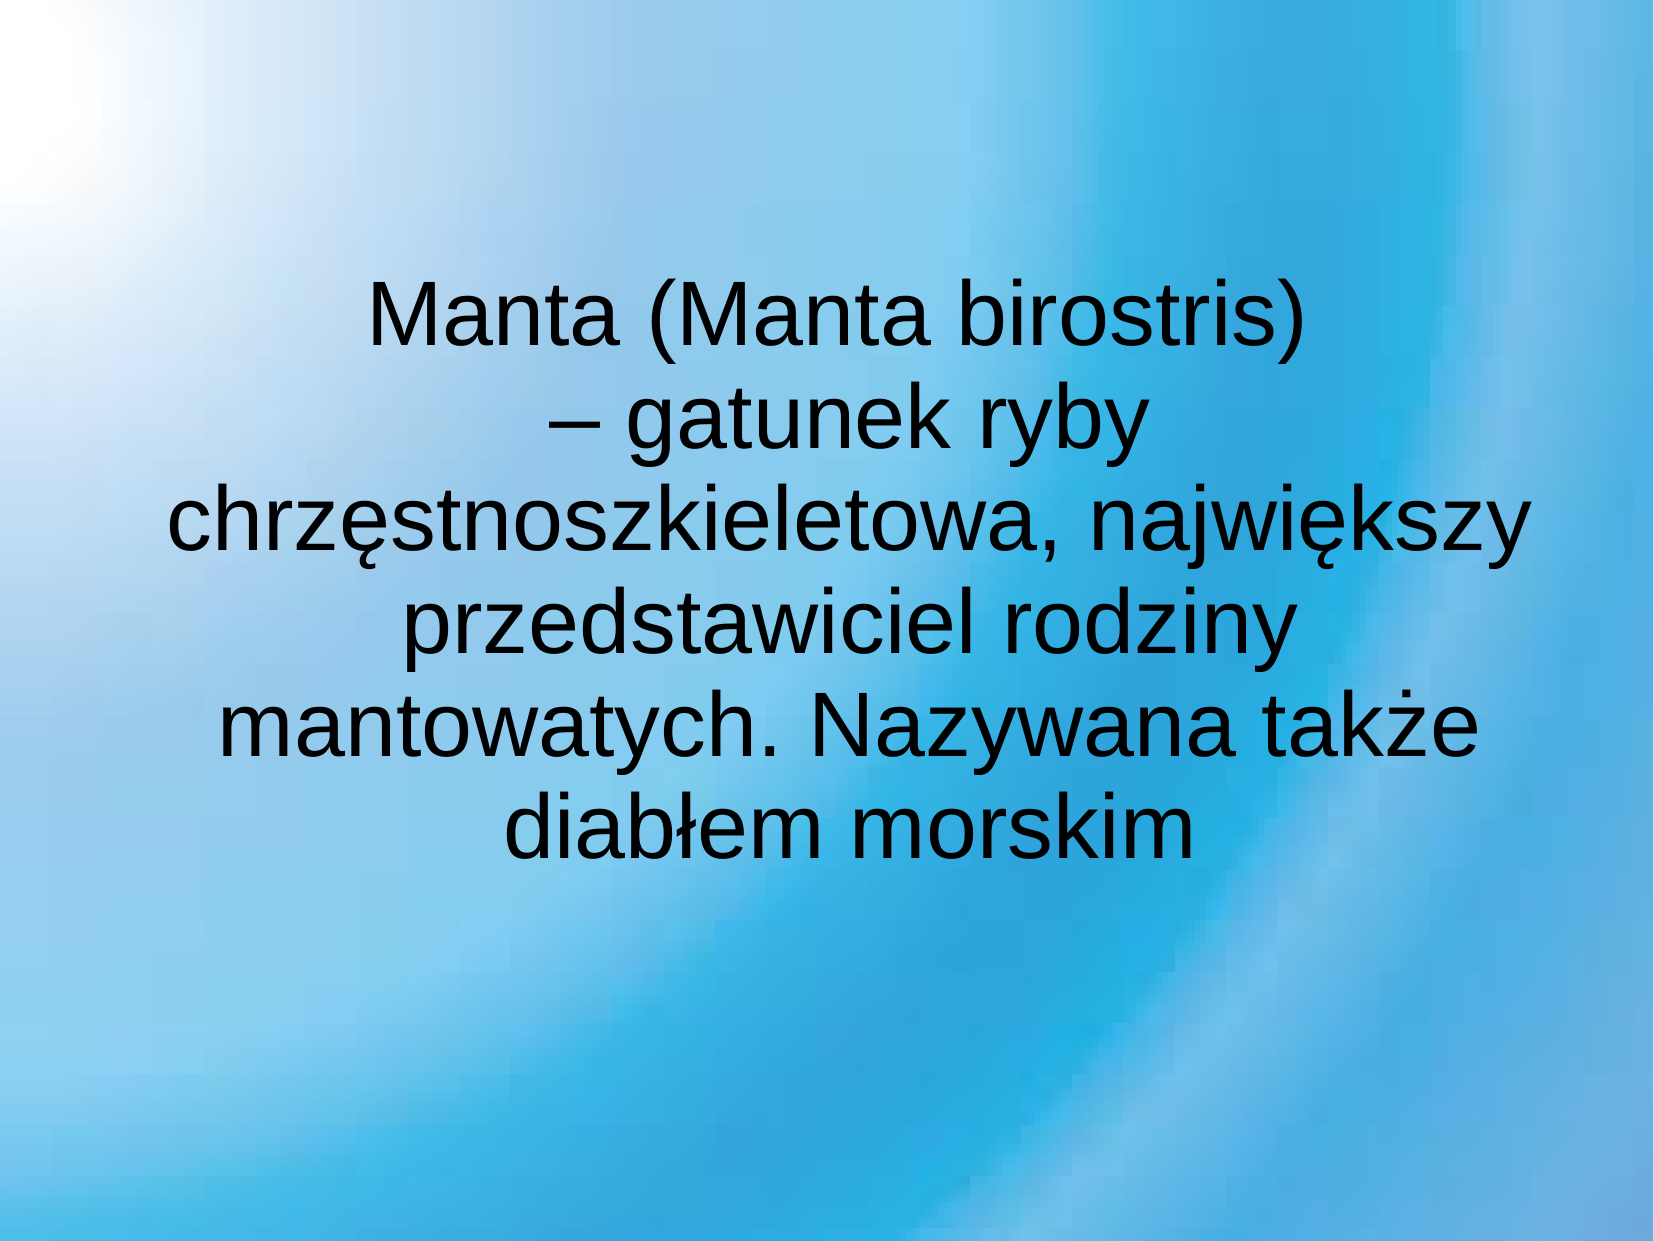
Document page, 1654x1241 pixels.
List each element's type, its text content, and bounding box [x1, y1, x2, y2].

picture [0, 0, 1654, 1241]
title Manta (Manta birostris) – gatunek ryby chrzęstnoszkieletowa, największy przedstawiciel rodziny mantowatych. Nazywana także diabłem morskim [106, 262, 1595, 879]
